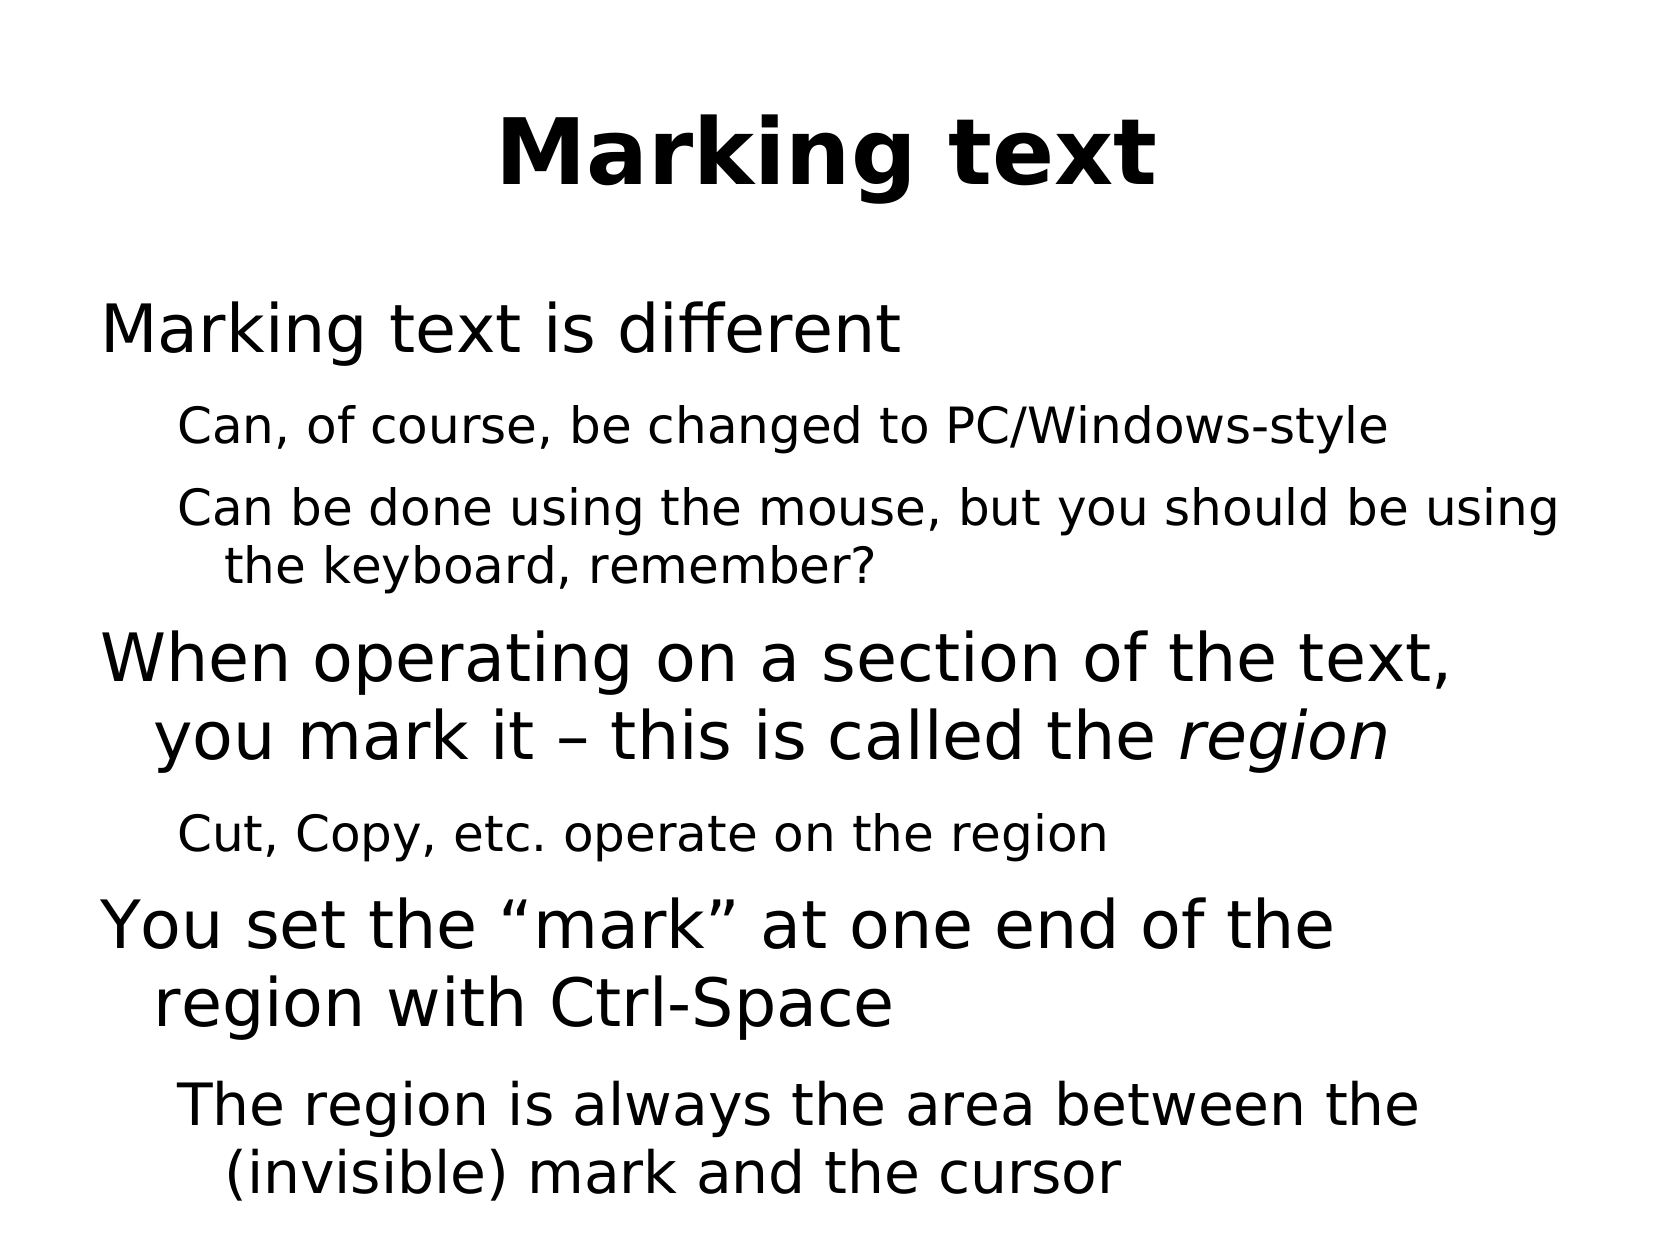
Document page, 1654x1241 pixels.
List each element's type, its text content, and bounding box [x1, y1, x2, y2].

list Marking text is different Can, of course, be changed to PC/Windows-style Can be done using the mouse, but you should be using the keyboard, remember? When operating on a section of the text, you mark it – this is called the region Cut, Copy, etc. operate on the region You set the “mark” at one end of the region with Ctrl-Space The region is always the area between the (invisible) mark and the cursor [82, 290, 1571, 1207]
title Marking text [82, 49, 1571, 257]
